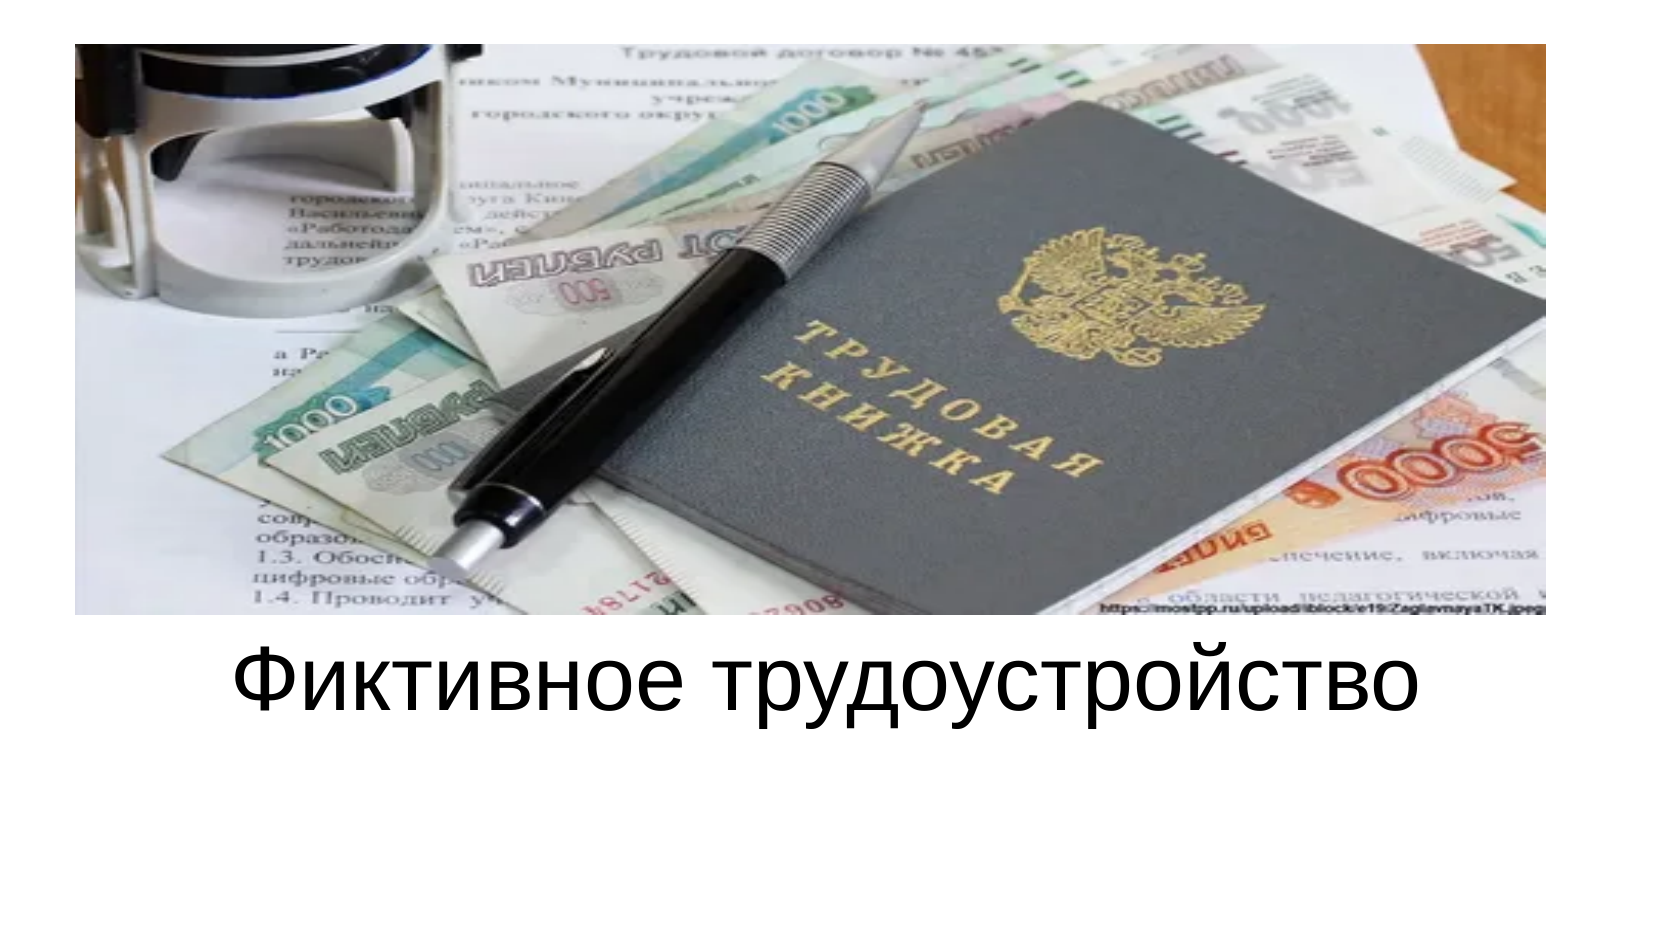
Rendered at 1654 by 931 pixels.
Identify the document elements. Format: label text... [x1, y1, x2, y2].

picture [75, 44, 1546, 616]
title Фиктивное трудоустройство [82, 0, 1571, 730]
